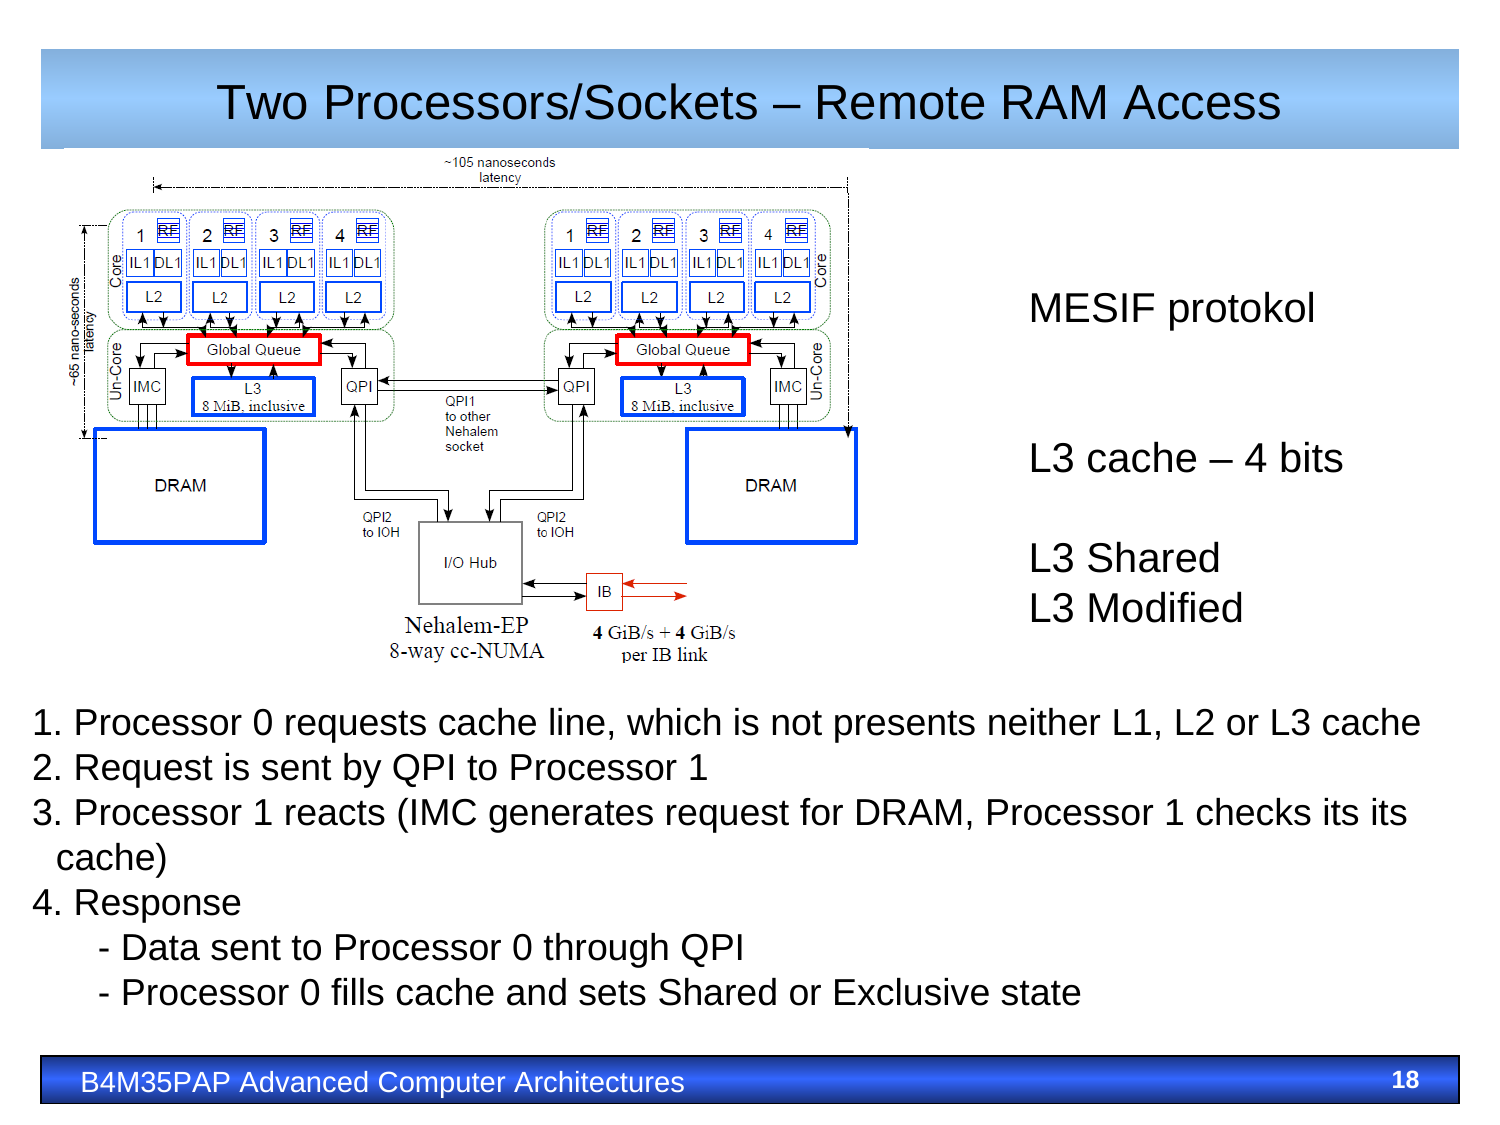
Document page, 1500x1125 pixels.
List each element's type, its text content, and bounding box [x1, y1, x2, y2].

text_box MESIF protokol L3 cache – 4 bits L3 Shared L3 Modified [998, 272, 1371, 639]
title Two Processors/Sockets – Remote RAM Access [41, 49, 1459, 149]
text_box 1. Processor 0 requests cache line, which is not presents neither L1, L2 or L3 cache 2. Request is sent by QPI to Processor 1 3. Processor 1 reacts (IMC generates request for DRAM, Processor 1 checks its its cache) 4. Response - Data sent to Processor 0 through QPI - Processor 0 fills cache and sets Shared or Exclusive state [17, 689, 1459, 1021]
picture [64, 148, 869, 664]
